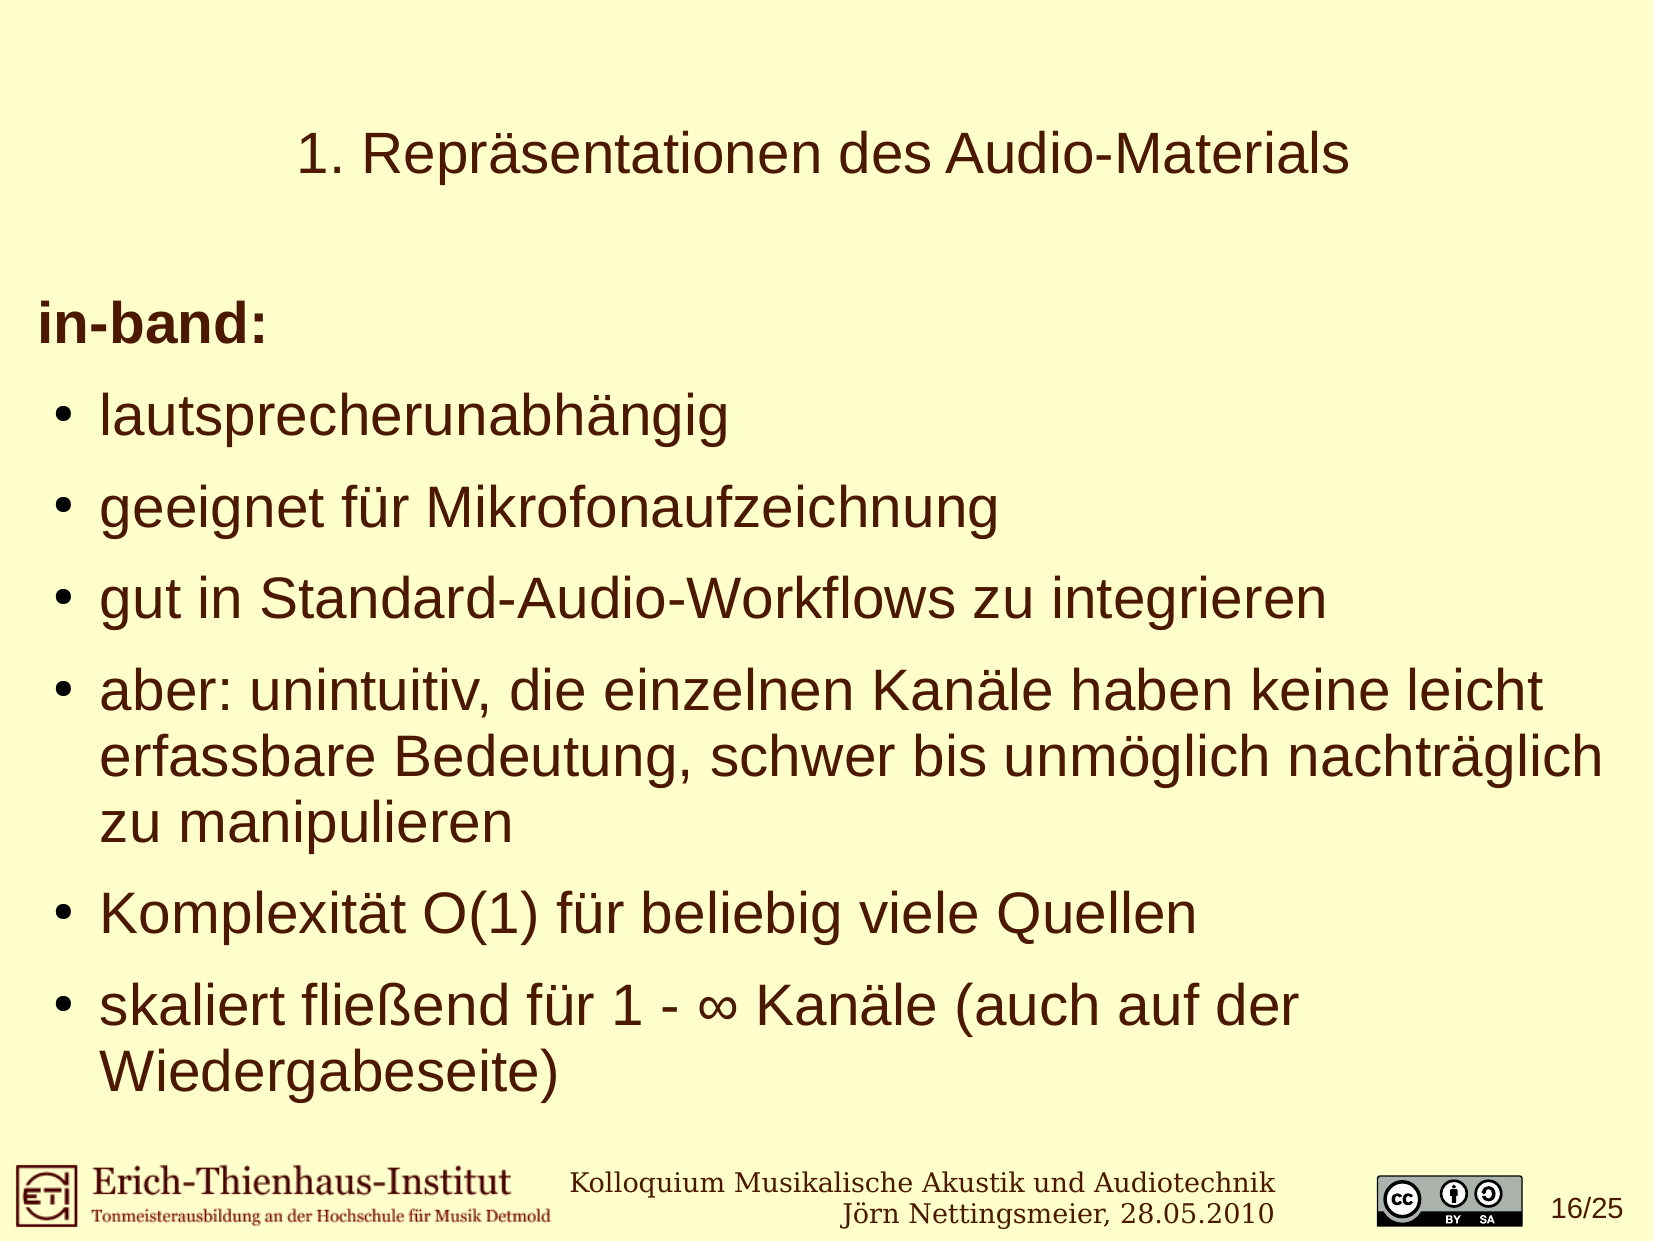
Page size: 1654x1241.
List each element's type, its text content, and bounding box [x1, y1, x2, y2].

list in-band: lautsprecherunabhängig geeignet für Mikrofonaufzeichnung gut in Standard-Audio-Workflows zu integrieren aber: unintuitiv, die einzelnen Kanäle haben keine leicht erfassbare Bedeutung, schwer bis unmöglich nachträglich zu manipulieren Komplexität O(1) für beliebig viele Quellen skaliert fließend für 1 - ∞ Kanäle (auch auf der Wiedergabeseite) [37, 290, 1612, 1109]
title 1. Repräsentationen des Audio-Materials [37, 49, 1612, 257]
